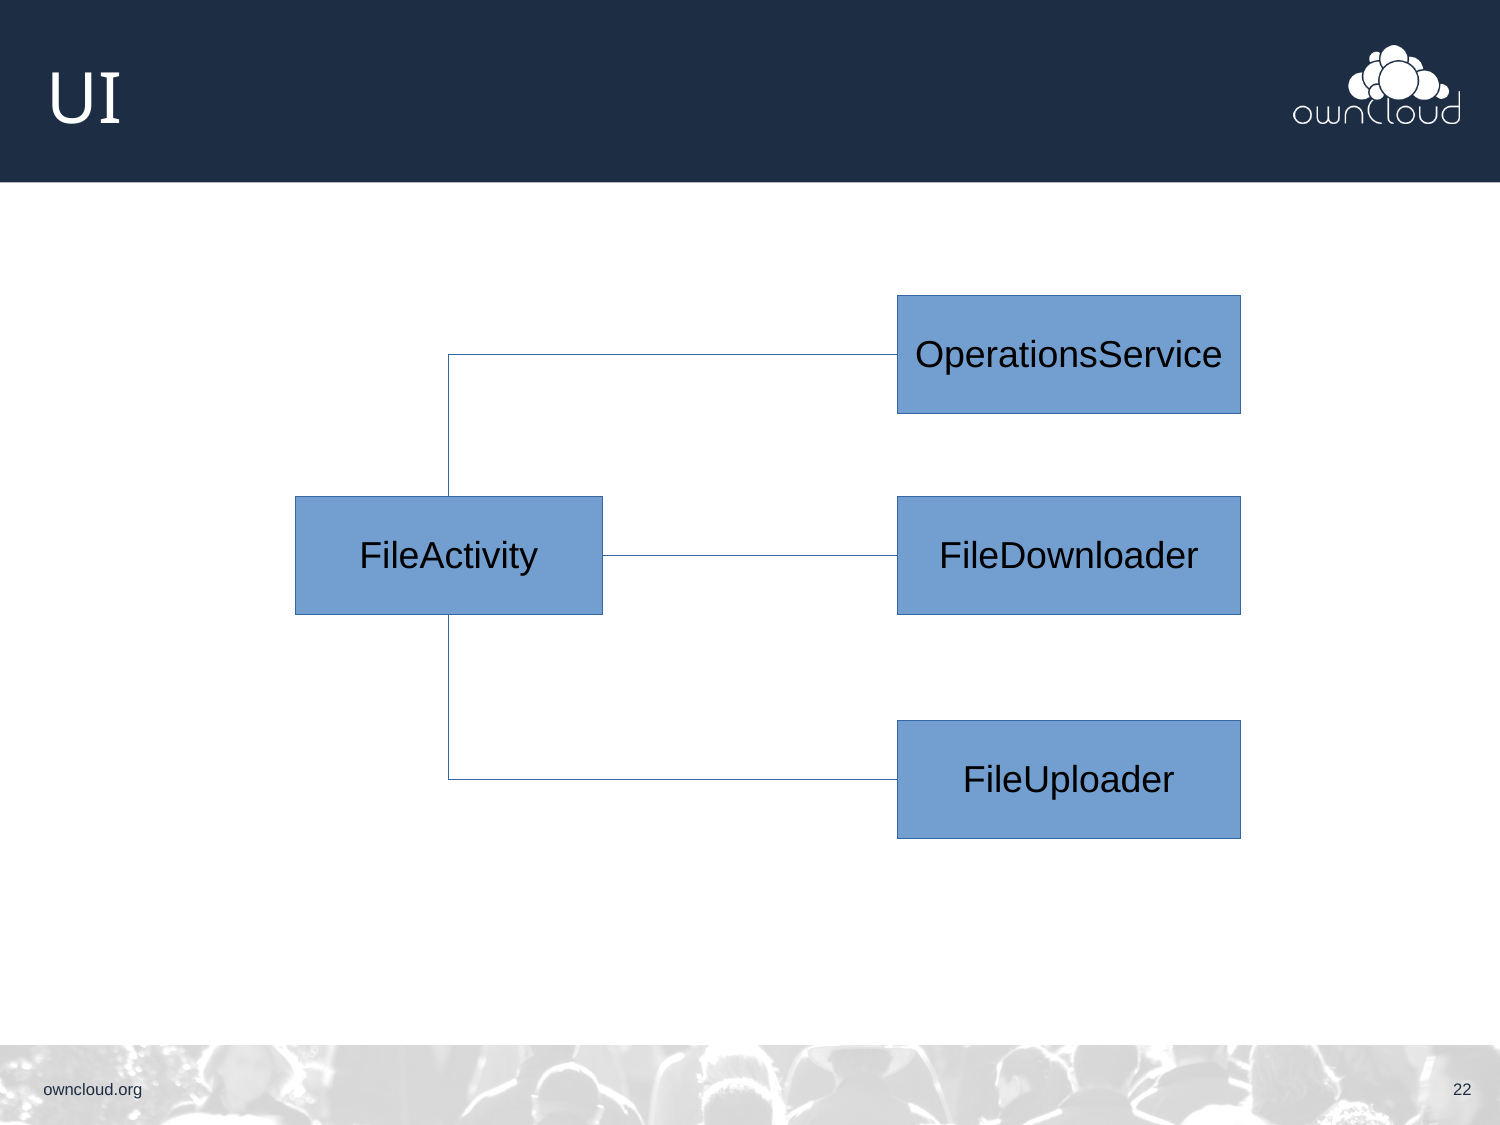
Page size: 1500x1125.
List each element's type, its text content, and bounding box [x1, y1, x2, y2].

picture [0, 1045, 1500, 1125]
text_box OperationsService [897, 295, 1241, 414]
text_box FileDownloader [897, 496, 1241, 615]
text_box FileActivity [295, 496, 603, 615]
text_box FileUploader [897, 720, 1241, 839]
title UI [46, 5, 1258, 187]
picture [1293, 45, 1460, 124]
